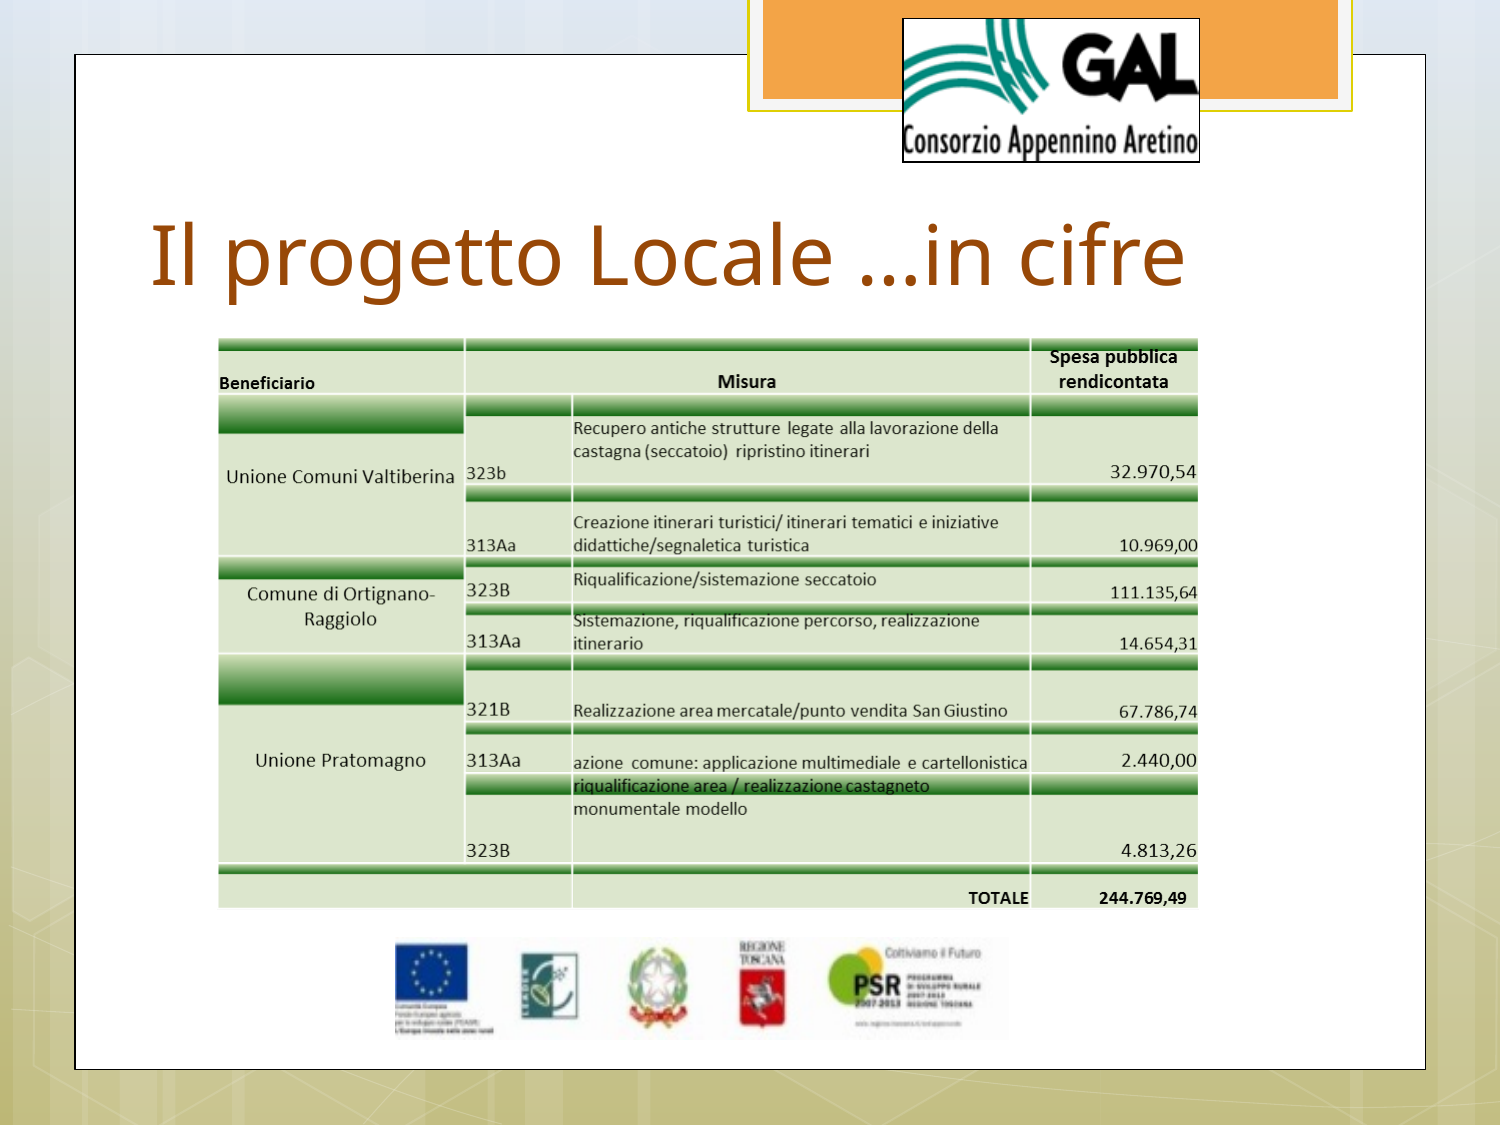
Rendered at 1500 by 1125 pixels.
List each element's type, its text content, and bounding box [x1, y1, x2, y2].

picture [903, 19, 1199, 162]
title Il progetto Locale …in cifre [135, 184, 1289, 310]
picture [395, 937, 1009, 1040]
picture [217, 337, 1199, 921]
